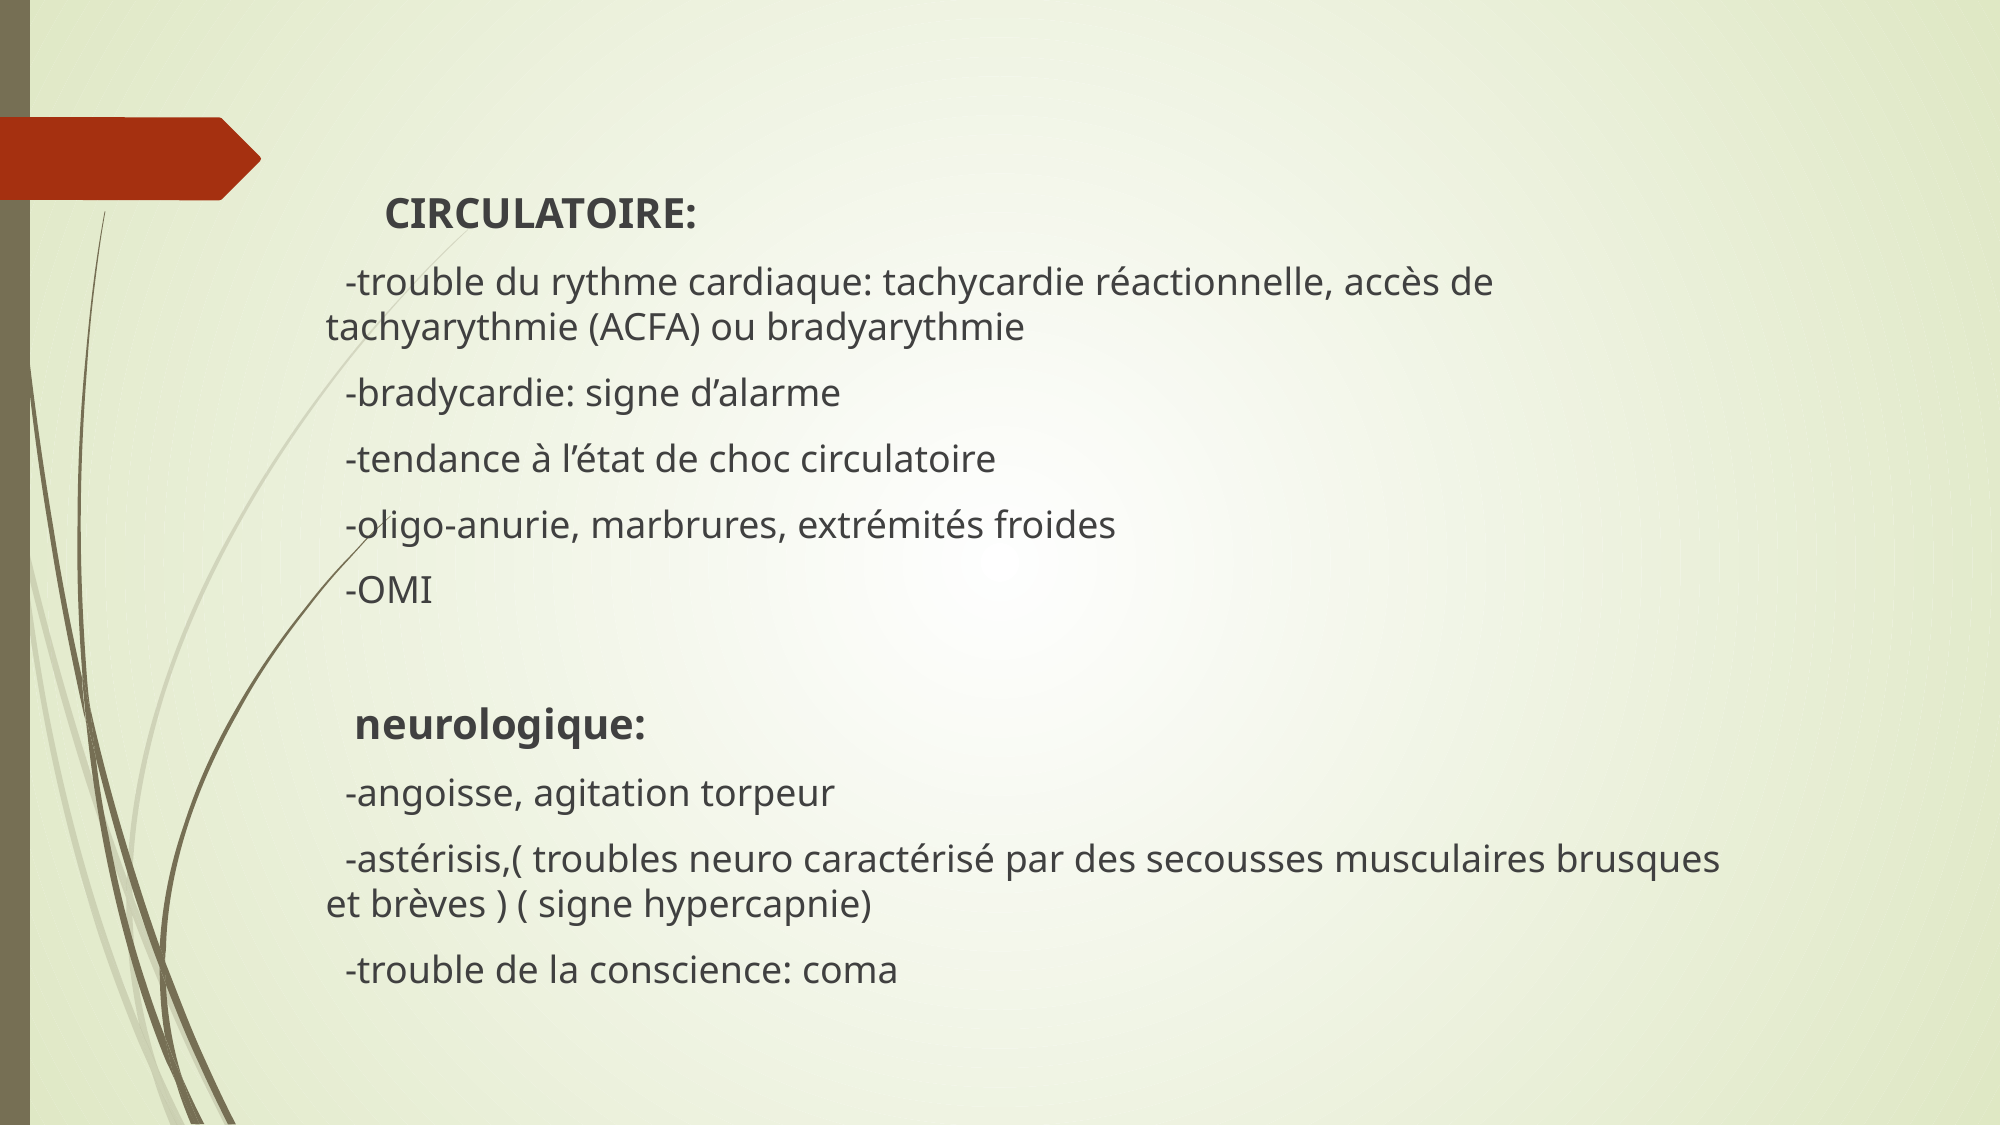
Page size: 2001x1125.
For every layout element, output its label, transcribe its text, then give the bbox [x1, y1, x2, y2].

list CIRCULATOIRE: -trouble du rythme cardiaque: tachycardie réactionnelle, accès de tachyarythmie (ACFA) ou bradyarythmie -bradycardie: signe d’alarme -tendance à l’état de choc circulatoire -oligo-anurie, marbrures, extrémités froides -OMI neurologique: -angoisse, agitation torpeur -astérisis,( troubles neuro caractérisé par des secousses musculaires brusques et brèves ) ( signe hypercapnie) -trouble de la conscience: coma [310, 179, 1773, 1091]
